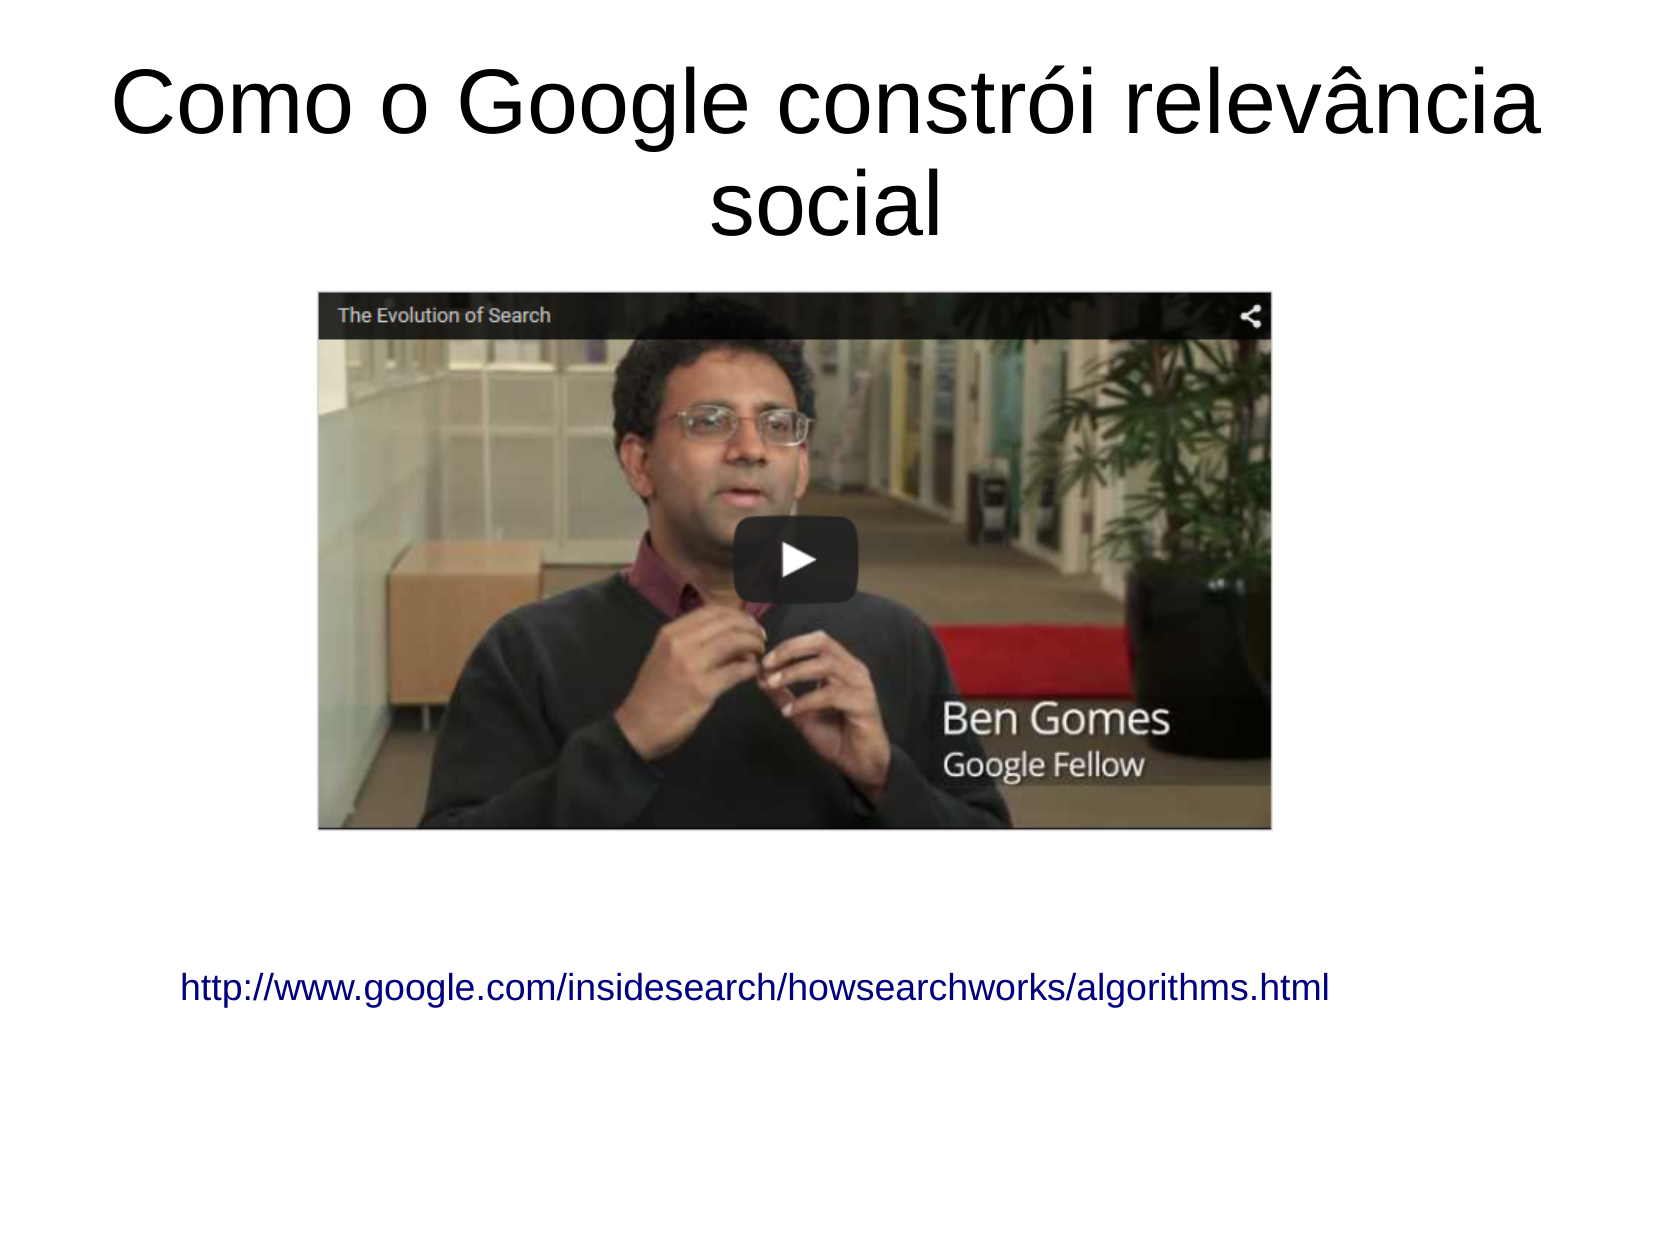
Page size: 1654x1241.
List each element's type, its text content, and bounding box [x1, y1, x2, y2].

text_box http://www.google.com/insidesearch/howsearchworks/algorithms.html [165, 958, 1342, 1016]
title Como o Google constrói relevância social [82, 49, 1571, 257]
picture [308, 285, 1276, 839]
